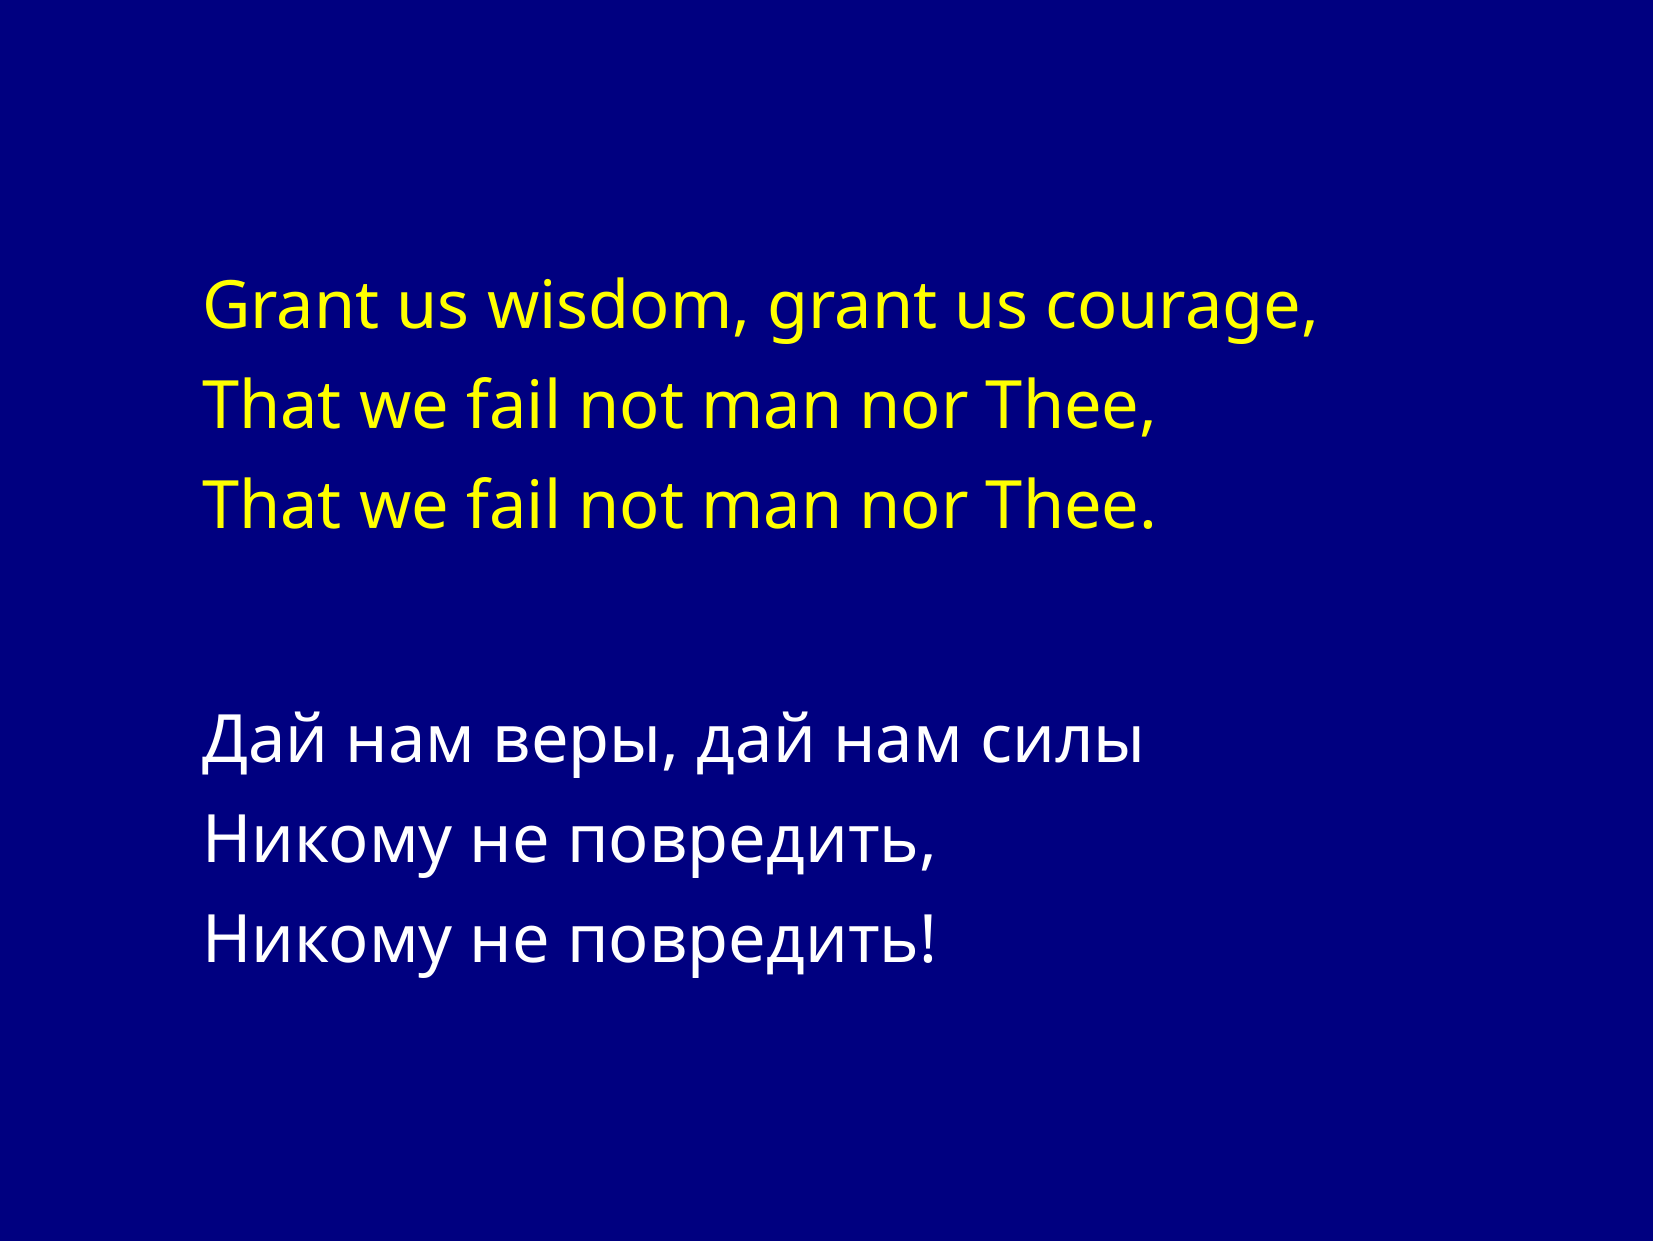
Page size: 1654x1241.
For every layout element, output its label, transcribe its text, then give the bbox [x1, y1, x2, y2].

text_box Дай нам веры, дай нам силы Никому не повредить, Никому не повредить! [75, 675, 1576, 1163]
text_box Grant us wisdom, grant us courage, That we fail not man nor Thee, That we fail not man nor Thee. [75, 150, 1576, 638]
